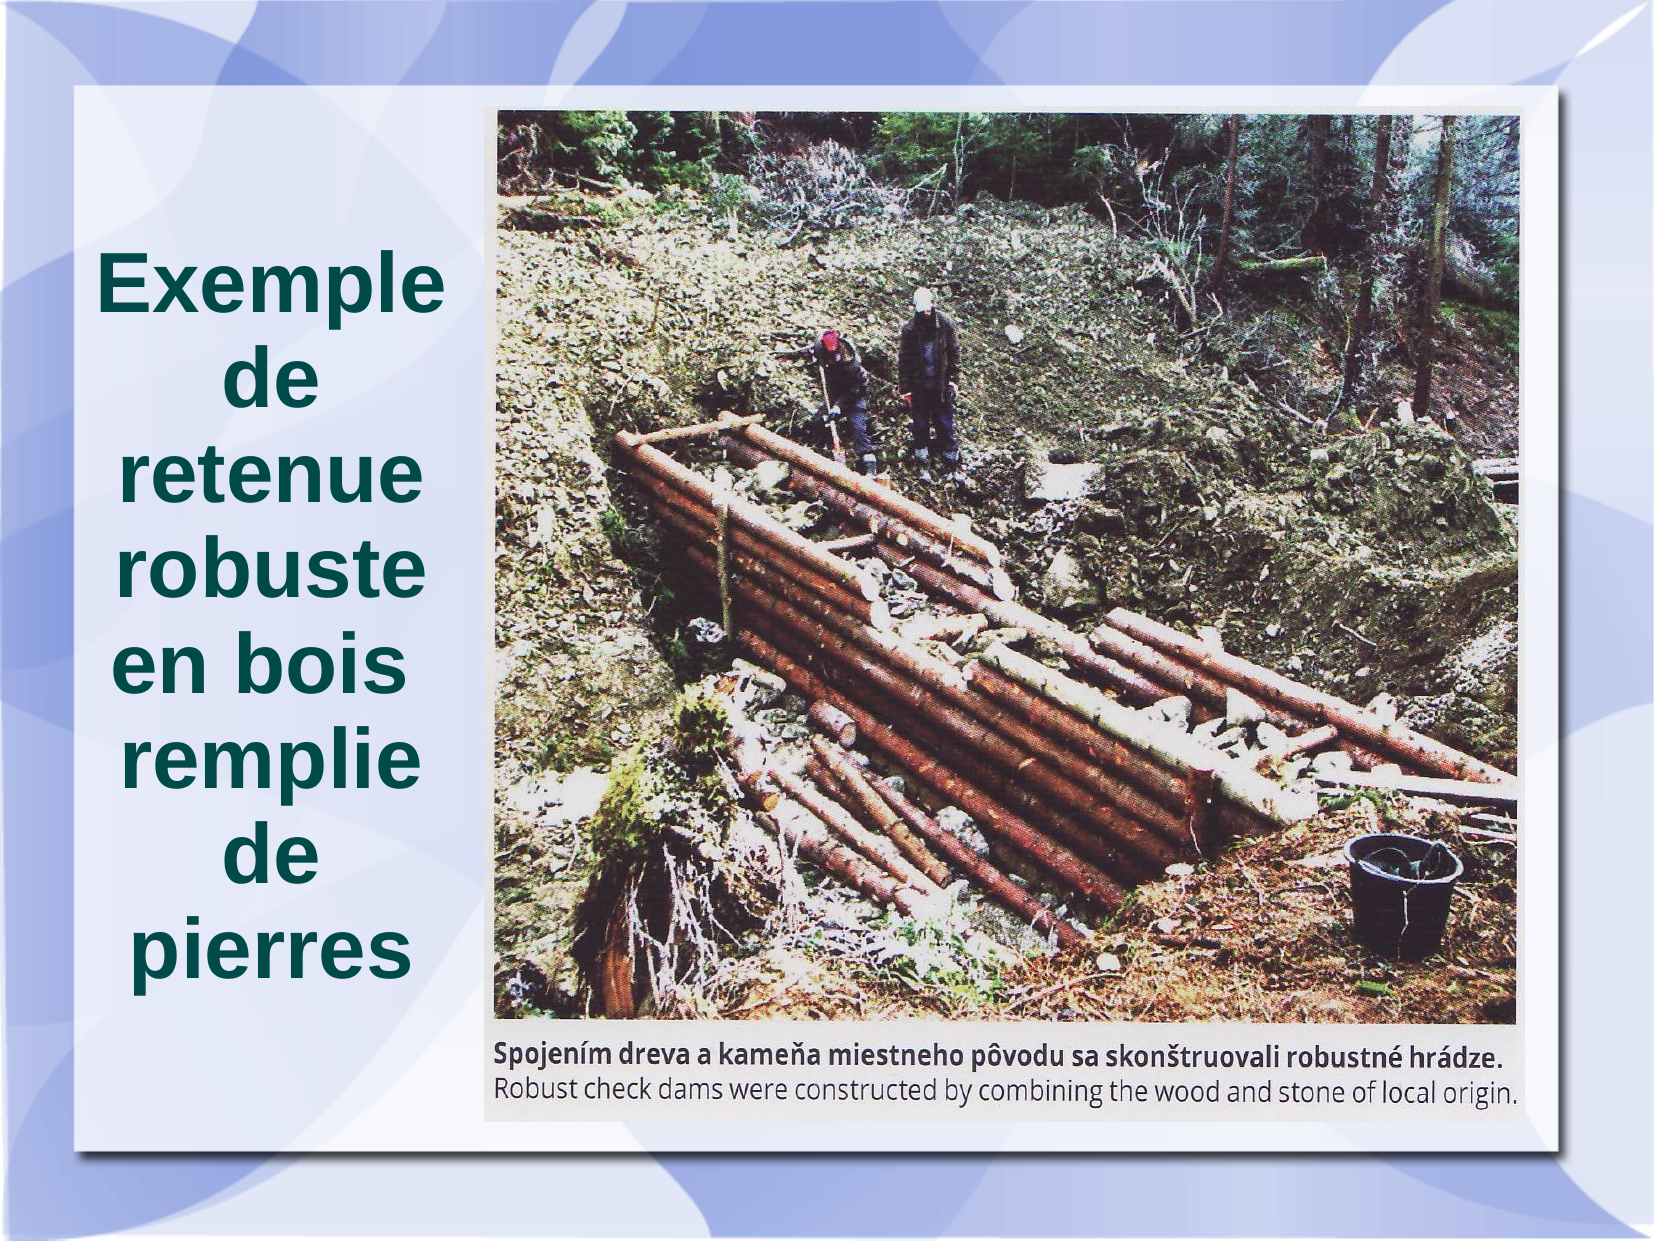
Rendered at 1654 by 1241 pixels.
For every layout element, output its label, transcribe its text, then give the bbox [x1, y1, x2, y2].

title Exemple de retenue robuste en bois remplie de pierres [82, 106, 461, 1122]
picture [0, 0, 1654, 1241]
